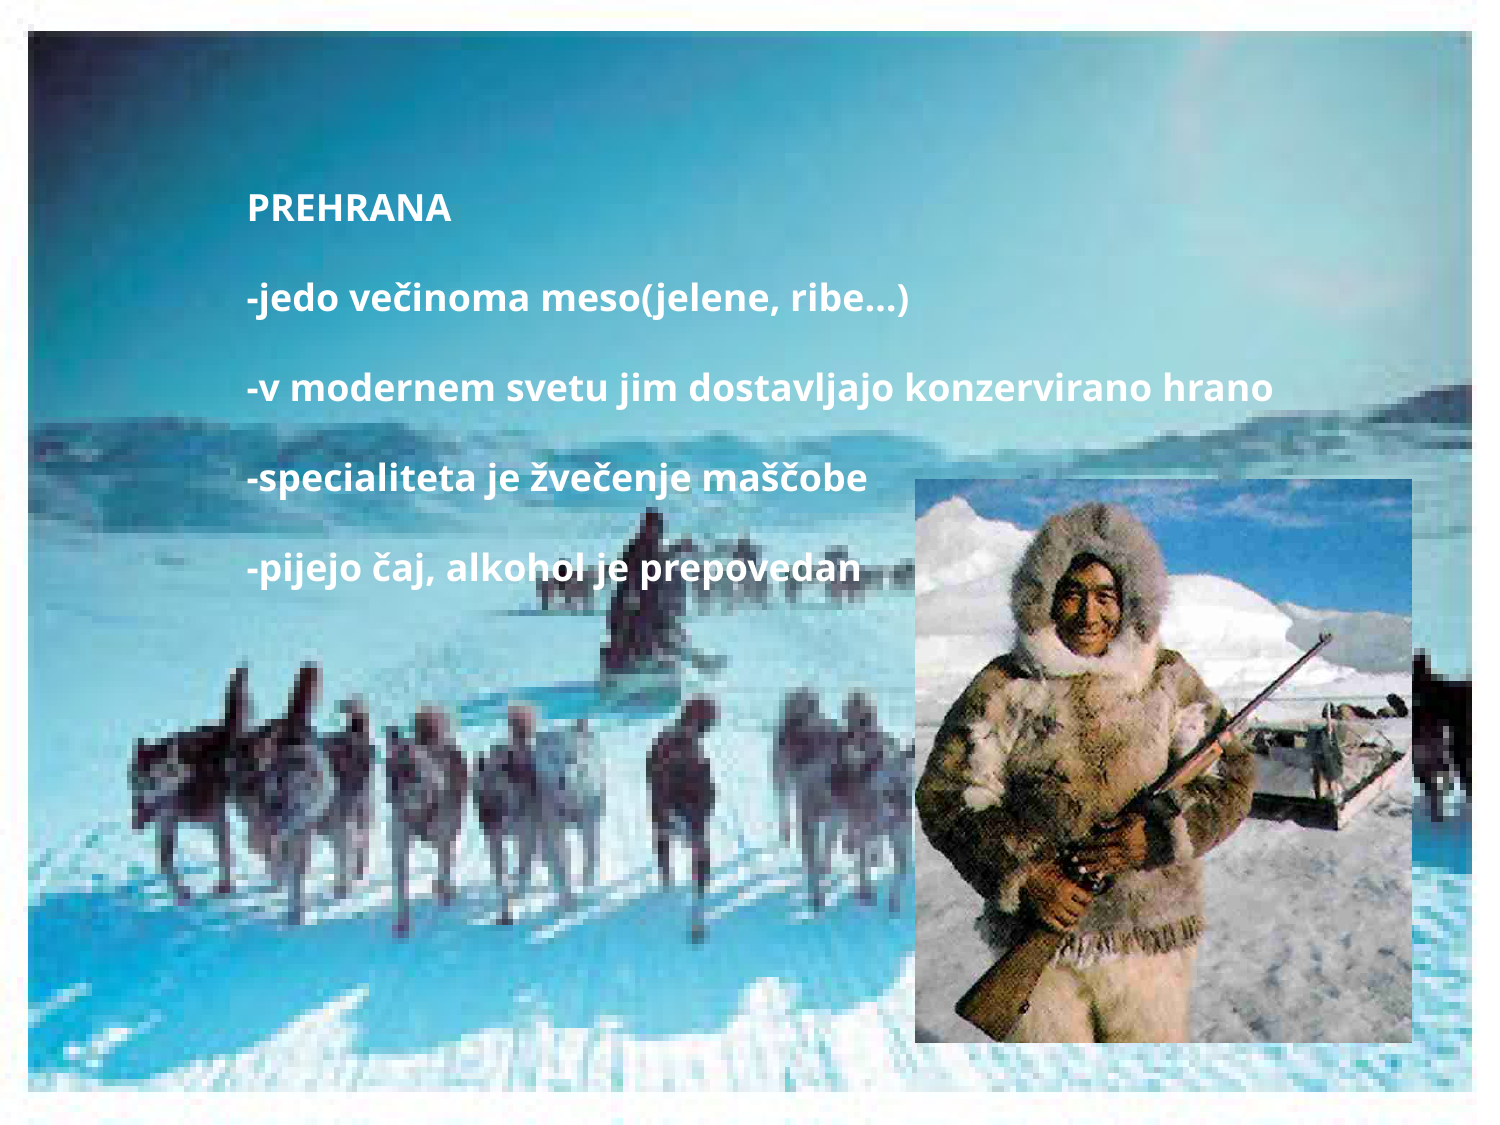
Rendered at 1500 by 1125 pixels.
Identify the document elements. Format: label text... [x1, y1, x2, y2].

picture [0, 0, 1500, 1125]
text_box PREHRANA -jedo večinoma meso(jelene, ribe…) -v modernem svetu jim dostavljajo konzervirano hrano -specialiteta je žvečenje maščobe -pijejo čaj, alkohol je prepovedan [231, 176, 1290, 822]
